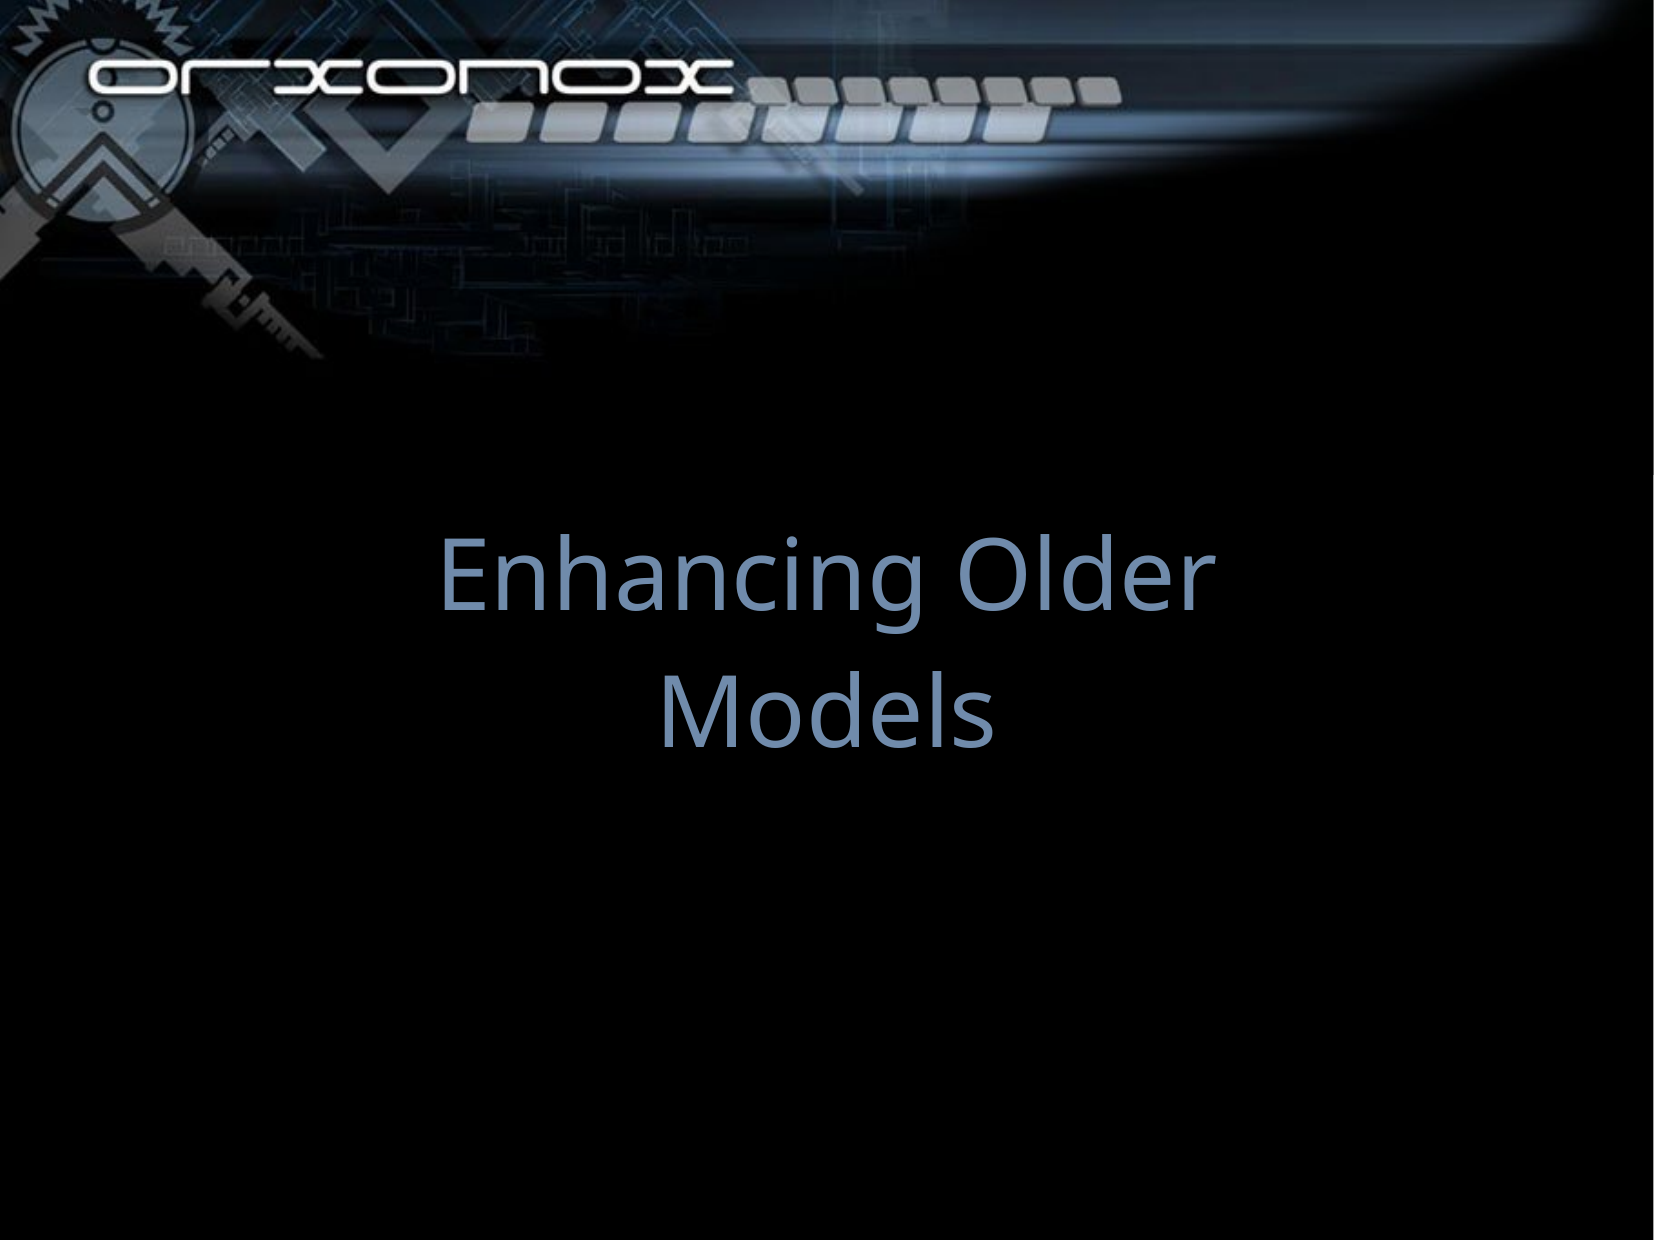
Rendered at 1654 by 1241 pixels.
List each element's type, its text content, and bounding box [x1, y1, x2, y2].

picture [0, 0, 1654, 475]
text_box Enhancing Older Models [339, 496, 1314, 744]
